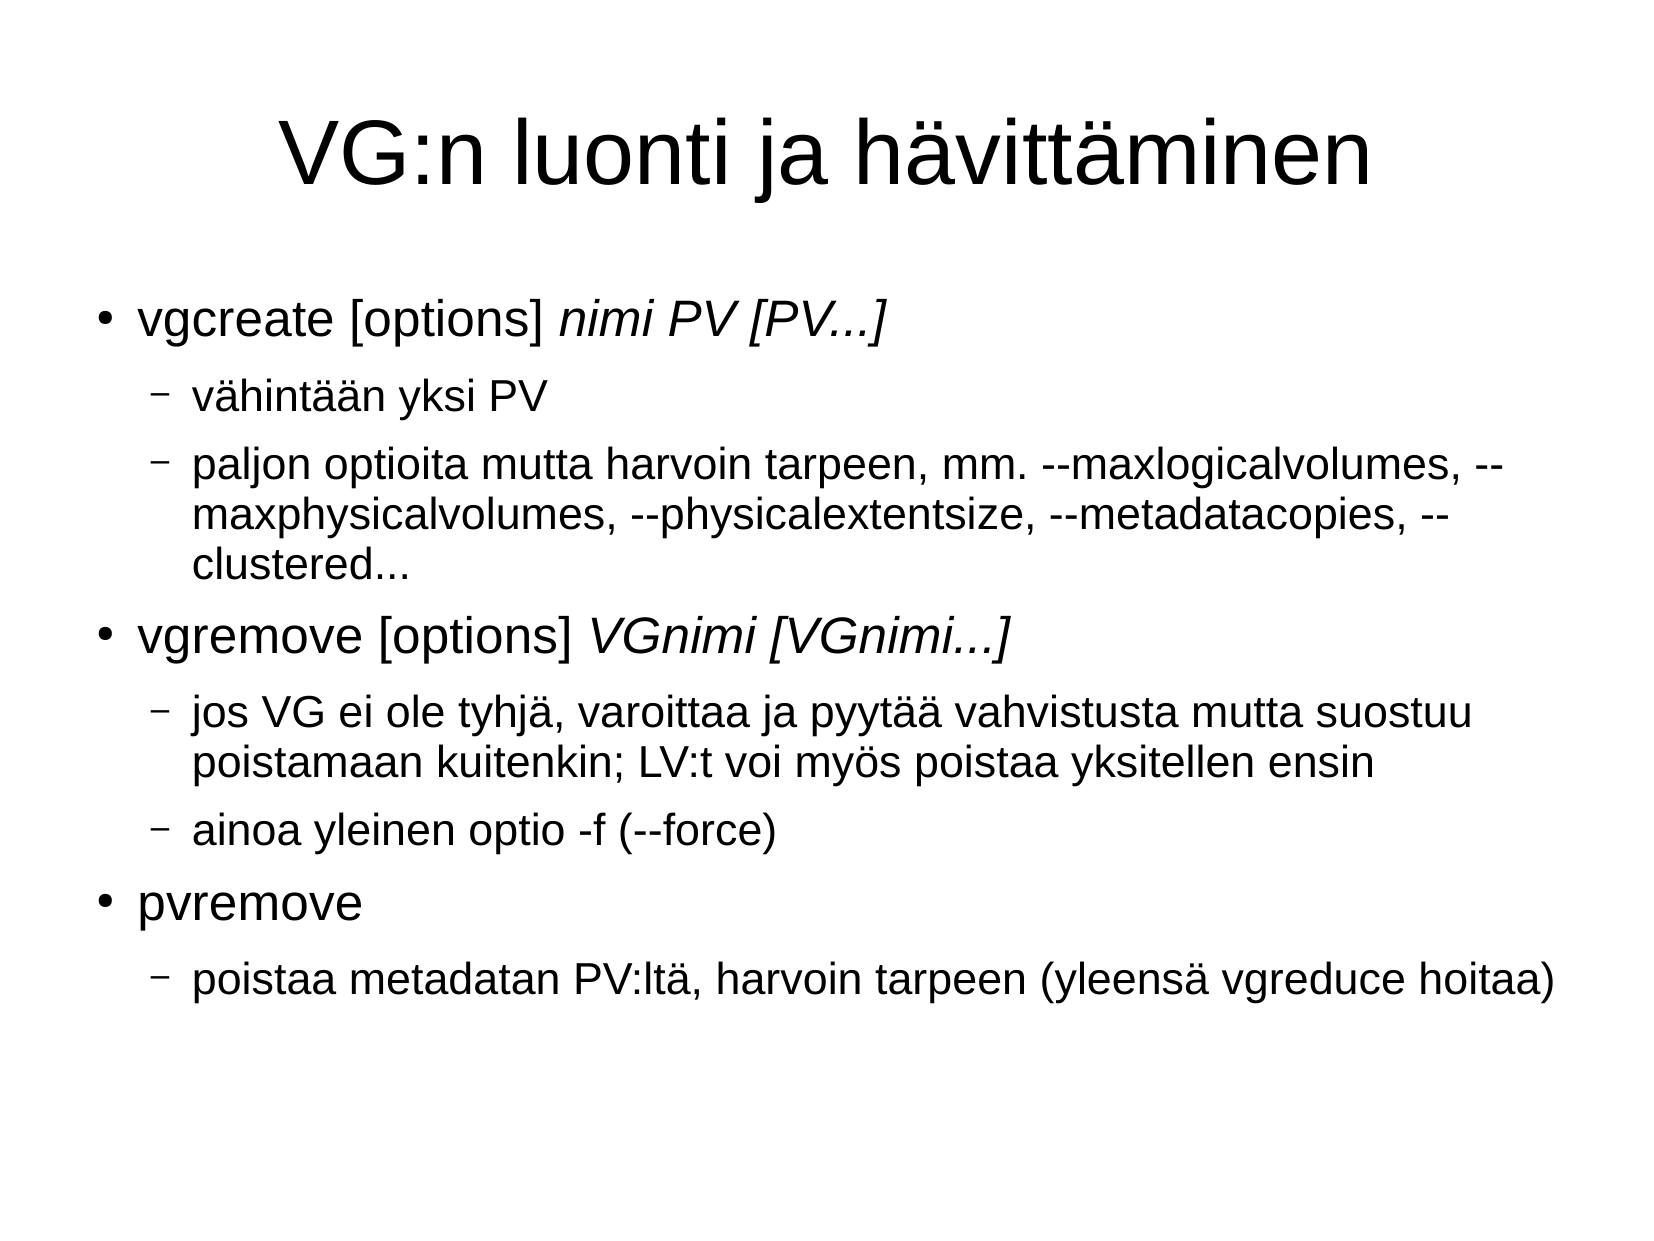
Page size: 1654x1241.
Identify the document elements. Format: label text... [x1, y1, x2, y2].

list vgcreate [options] nimi PV [PV...] vähintään yksi PV paljon optioita mutta harvoin tarpeen, mm. --maxlogicalvolumes, --maxphysicalvolumes, --physicalextentsize, --metadatacopies, --clustered... vgremove [options] VGnimi [VGnimi...] jos VG ei ole tyhjä, varoittaa ja pyytää vahvistusta mutta suostuu poistamaan kuitenkin; LV:t voi myös poistaa yksitellen ensin ainoa yleinen optio -f (--force) pvremove poistaa metadatan PV:ltä, harvoin tarpeen (yleensä vgreduce hoitaa) [82, 290, 1571, 1010]
title VG:n luonti ja hävittäminen [82, 49, 1571, 257]
